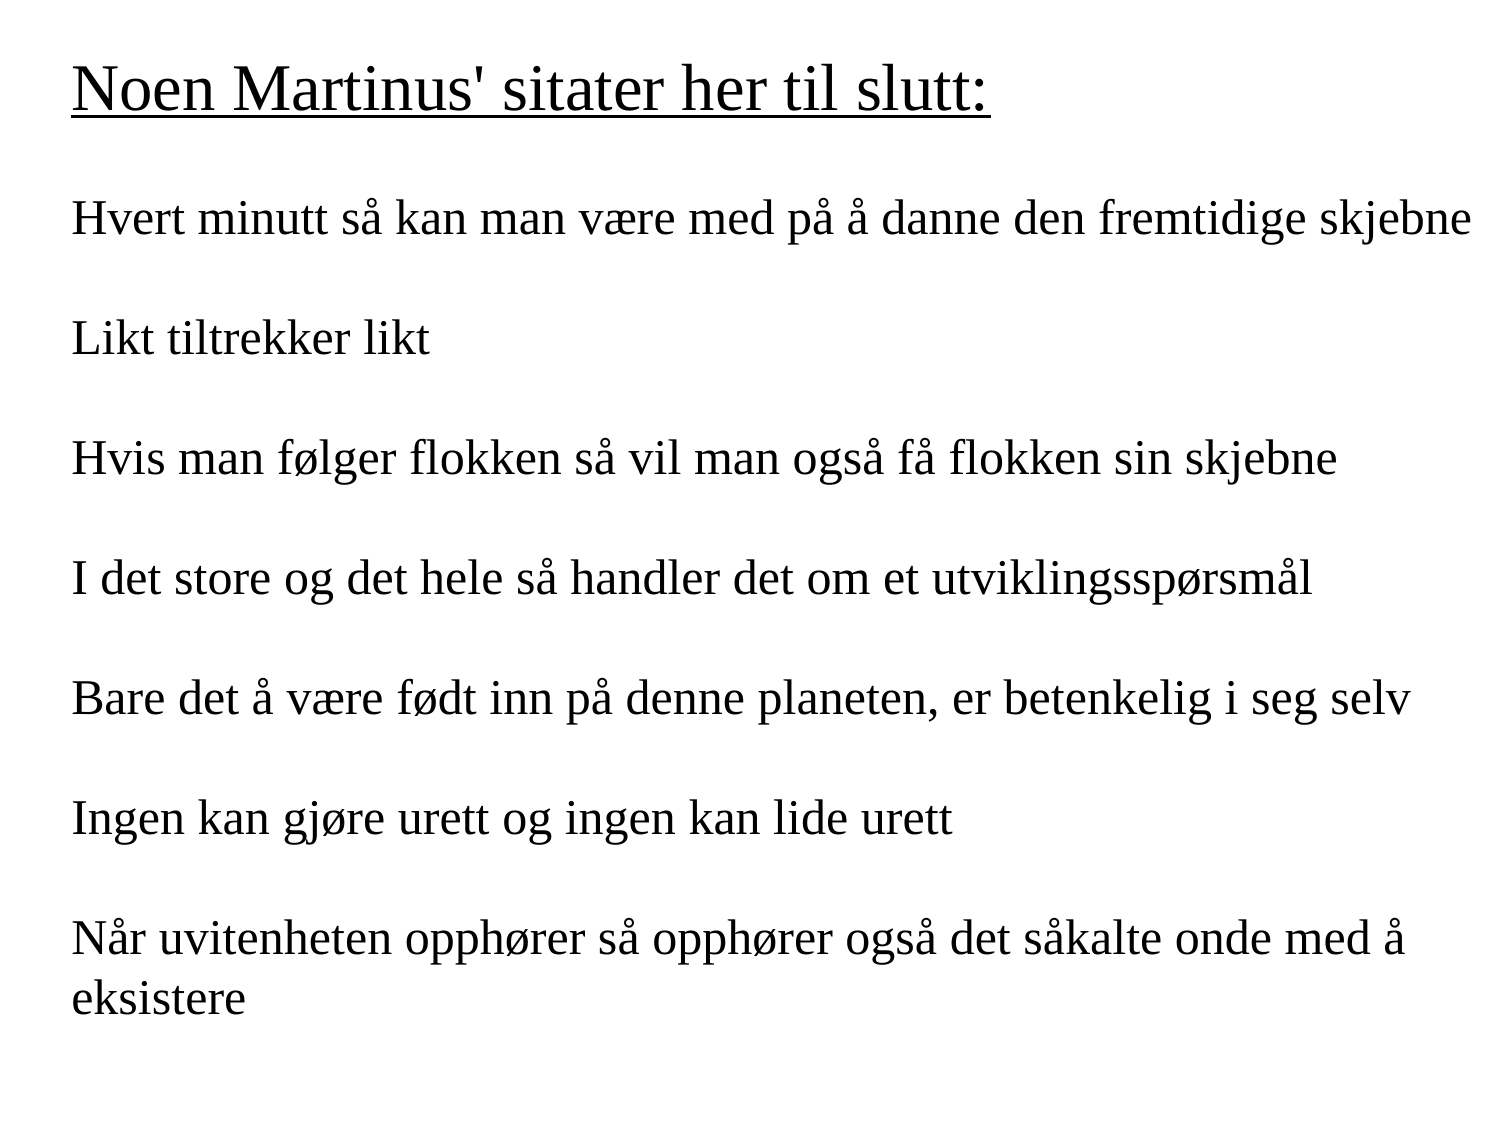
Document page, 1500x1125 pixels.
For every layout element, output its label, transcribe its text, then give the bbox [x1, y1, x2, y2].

text_box Noen Martinus' sitater her til slutt: Hvert minutt så kan man være med på å danne den fremtidige skjebne Likt tiltrekker likt Hvis man følger flokken så vil man også få flokken sin skjebne I det store og det hele så handler det om et utviklingsspørsmål Bare det å være født inn på denne planeten, er betenkelig i seg selv Ingen kan gjøre urett og ingen kan lide urett Når uvitenheten opphører så opphører også det såkalte onde med å eksistere [56, 66, 1489, 1002]
